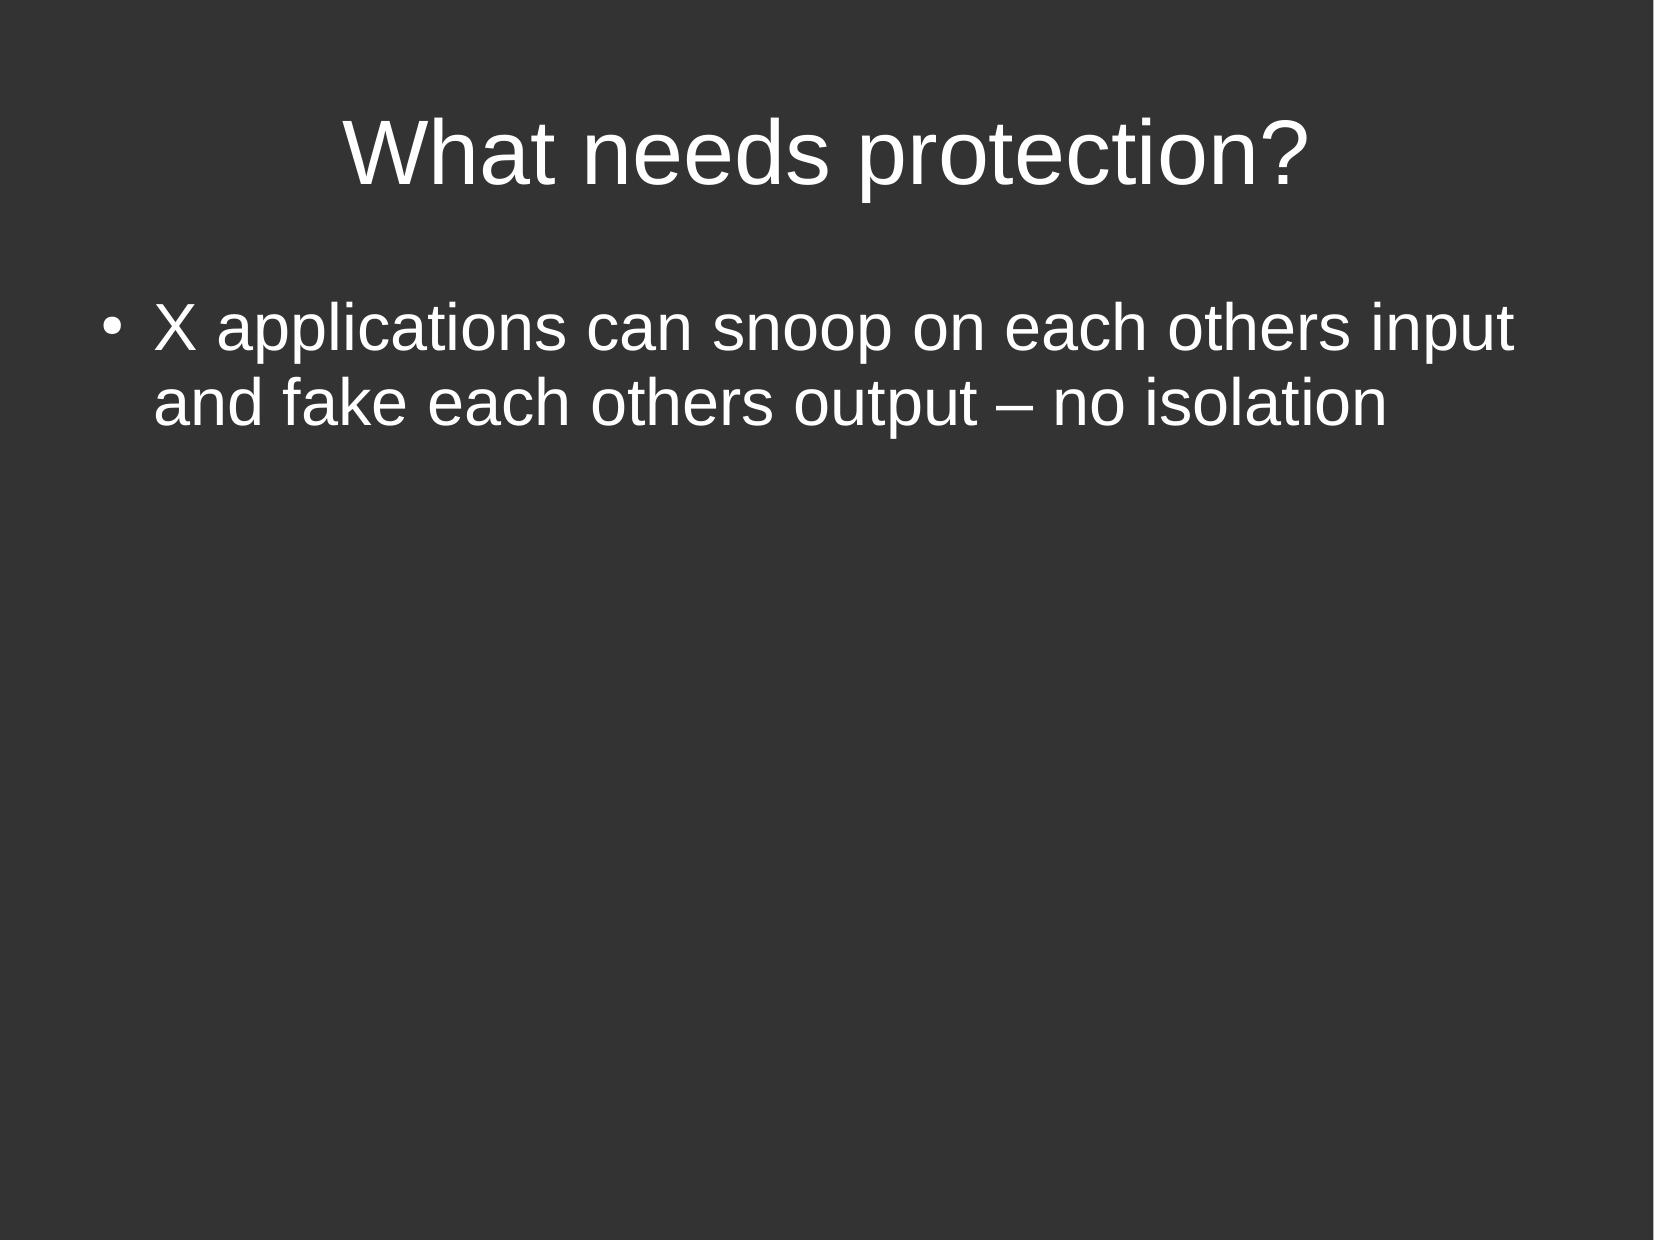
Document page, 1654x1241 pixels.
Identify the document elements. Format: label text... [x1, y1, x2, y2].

title What needs protection? [82, 49, 1571, 257]
list X applications can snoop on each others input and fake each others output – no isolation [82, 290, 1571, 1010]
